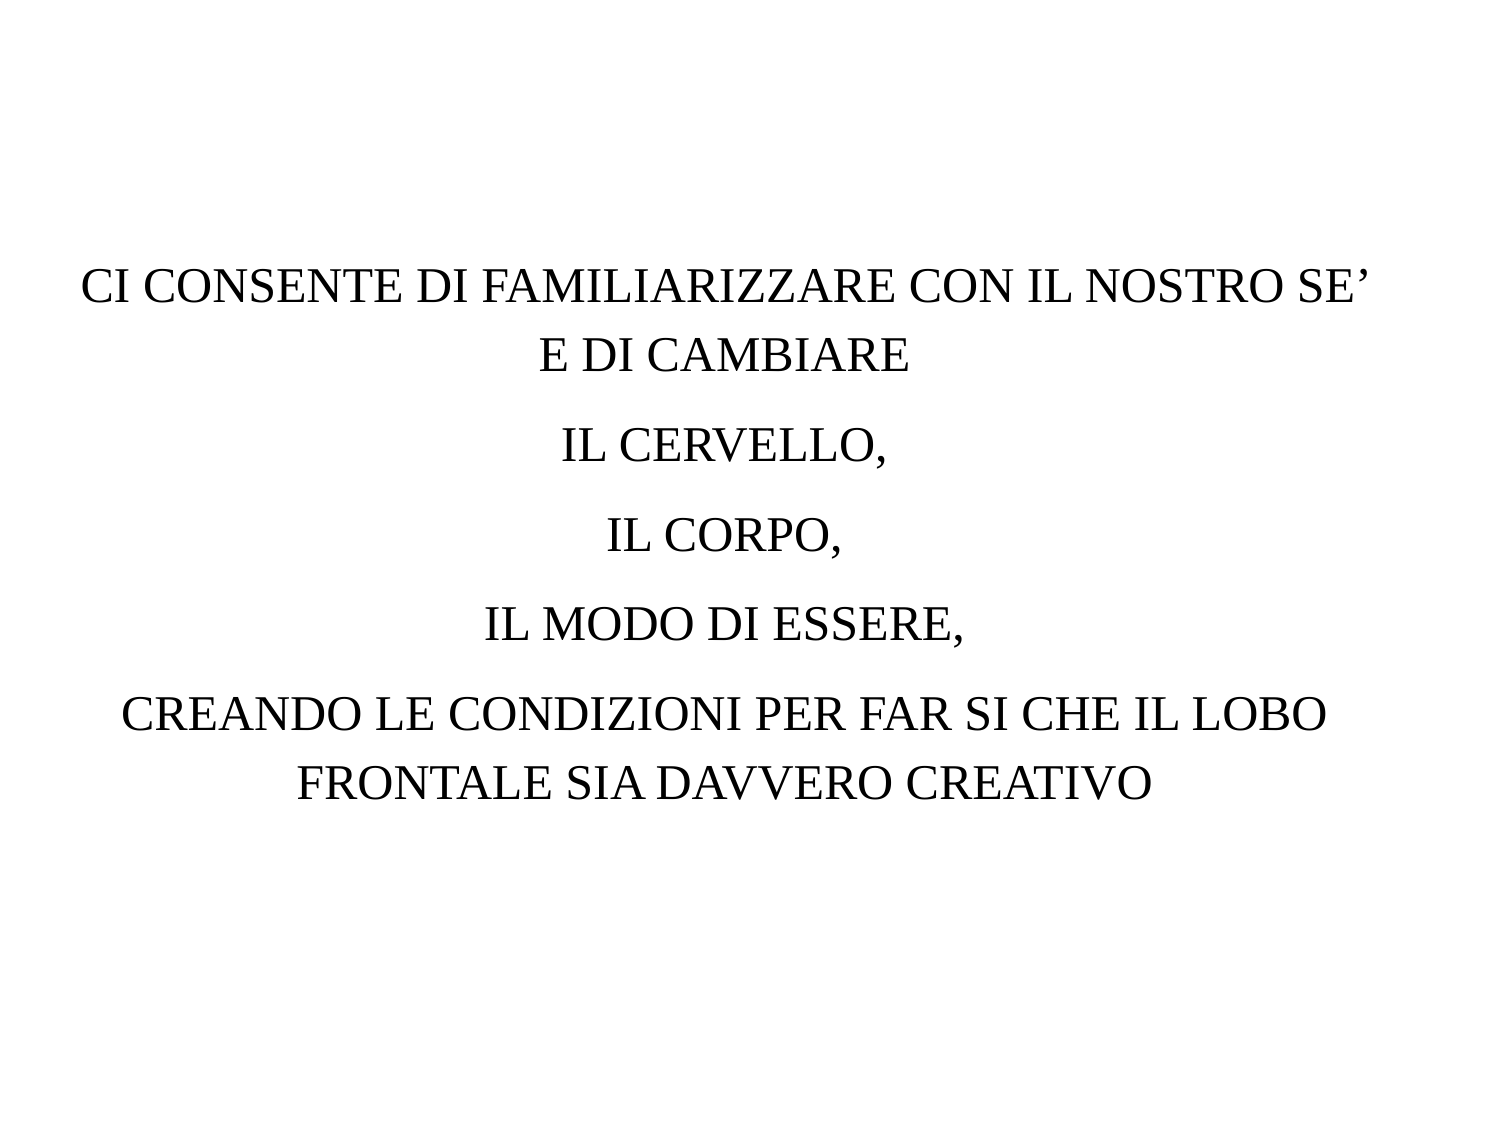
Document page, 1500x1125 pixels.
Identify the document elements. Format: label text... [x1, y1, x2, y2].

text_box CI CONSENTE DI FAMILIARIZZARE CON IL NOSTRO SE’ E DI CAMBIARE IL CERVELLO, IL CORPO, IL MODO DI ESSERE, CREANDO LE CONDIZIONI PER FAR SI CHE IL LOBO FRONTALE SIA DAVVERO CREATIVO [59, 236, 1390, 817]
